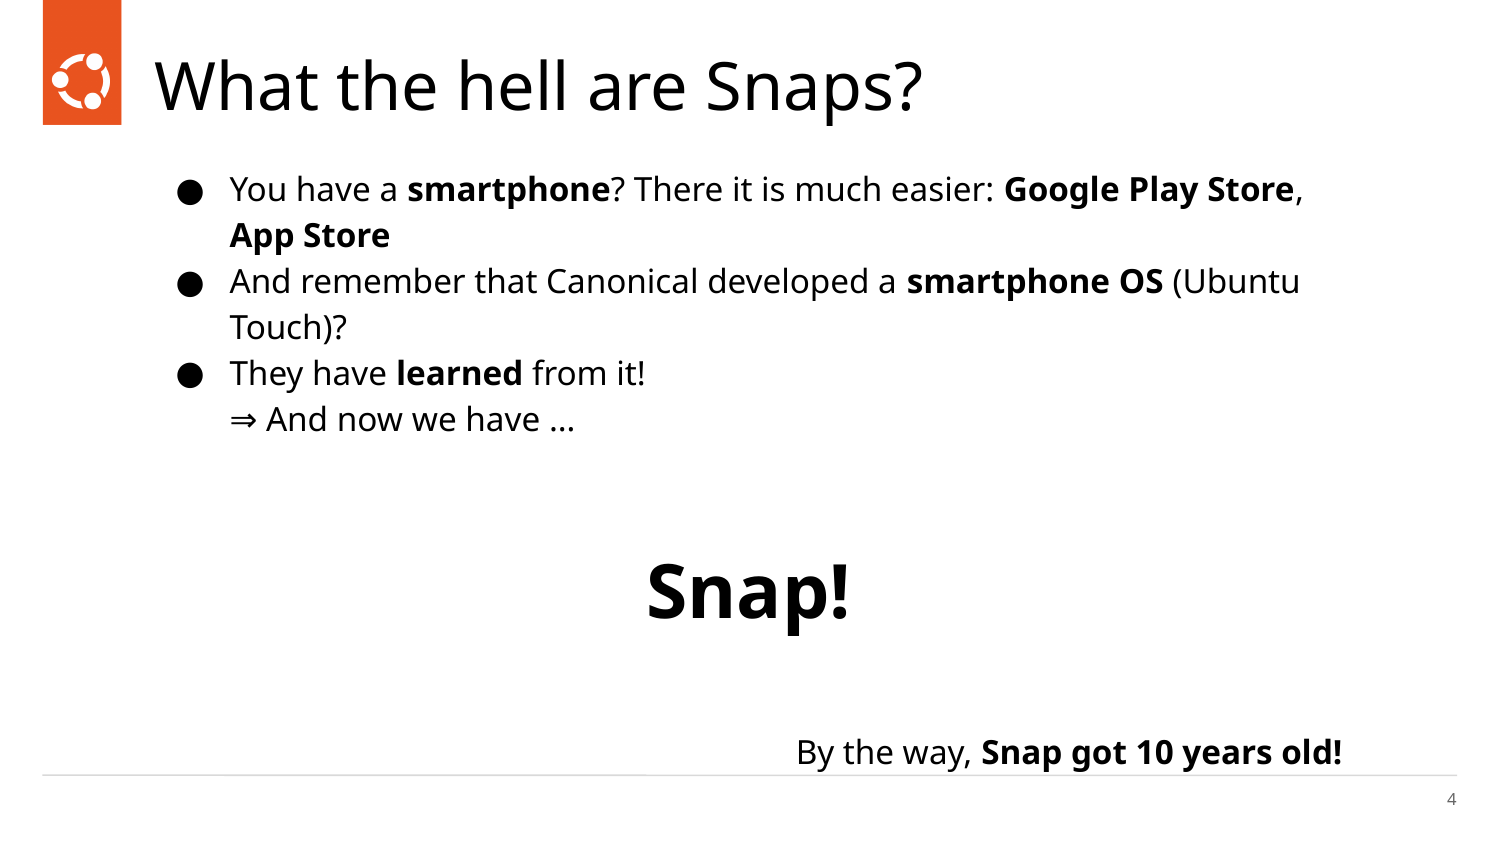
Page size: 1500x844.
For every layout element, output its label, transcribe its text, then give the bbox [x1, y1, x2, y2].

slide_number <number> [1381, 773, 1472, 839]
title What the hell are Snaps? [154, 43, 1077, 126]
list You have a smartphone? There it is much easier: Google Play Store, App Store And remember that Canonical developed a smartphone OS (Ubuntu Touch)? They have learned from it! ⇒ And now we have … Snap! By the way, Snap got 10 years old! [154, 162, 1343, 768]
